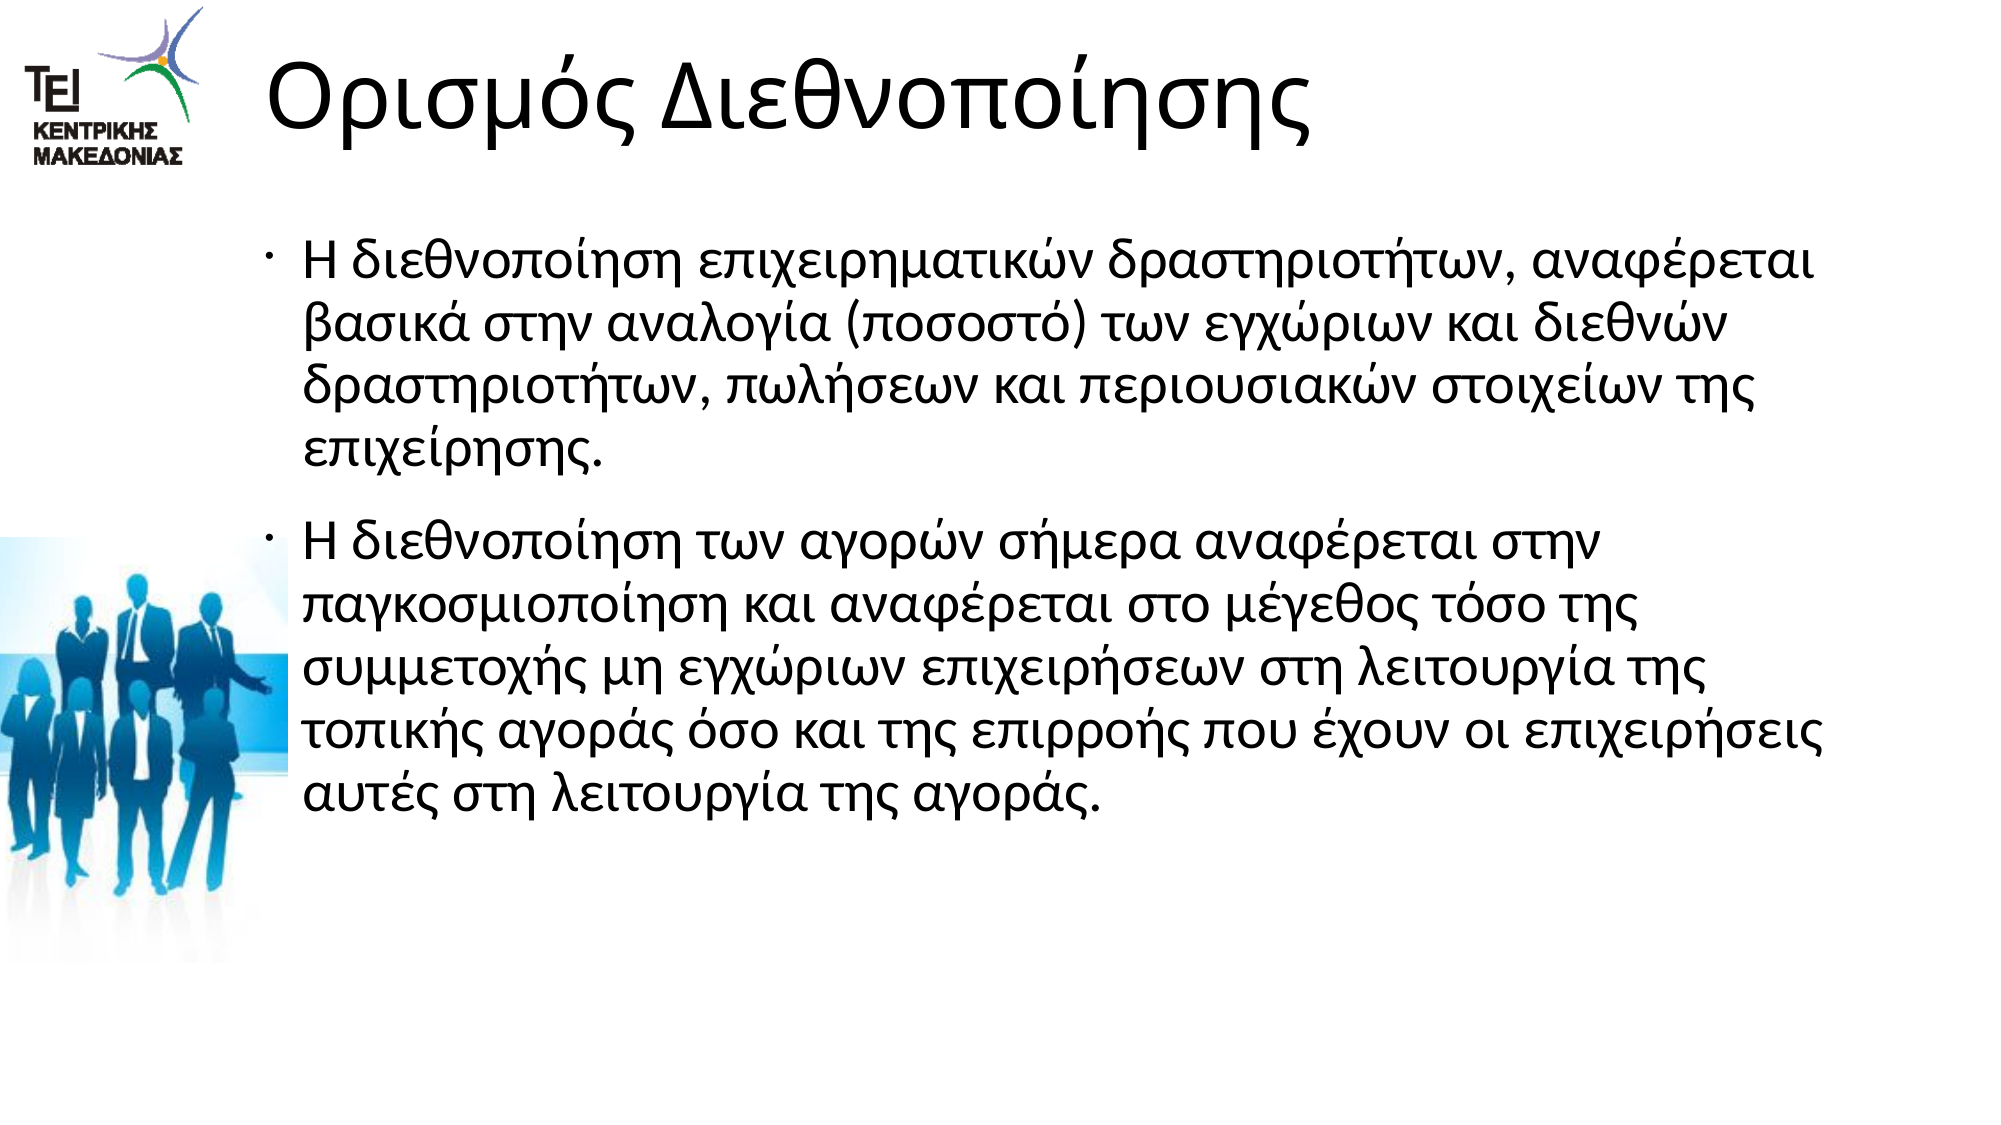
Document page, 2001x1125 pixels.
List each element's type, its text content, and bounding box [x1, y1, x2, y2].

list Η διεθνοποίηση επιχειρηματικών δραστηριοτήτων, αναφέρεται βασικά στην αναλογία (ποσοστό) των εγχώριων και διεθνών δραστηριοτήτων, πωλήσεων και περιουσιακών στοιχείων της επιχείρησης. Η διεθνοποίηση των αγορών σήμερα αναφέρεται στην παγκοσμιοποίηση και αναφέρεται στο μέγεθος τόσο της συμμετοχής µη εγχώριων επιχειρήσεων στη λειτουργία της τοπικής αγοράς όσο και της επιρροής που έχουν οι επιχειρήσεις αυτές στη λειτουργία της αγοράς. [249, 220, 1863, 994]
picture [0, 537, 249, 963]
title Ορισμός Διεθνοποίησης [249, 41, 1863, 192]
picture [0, 0, 135, 169]
